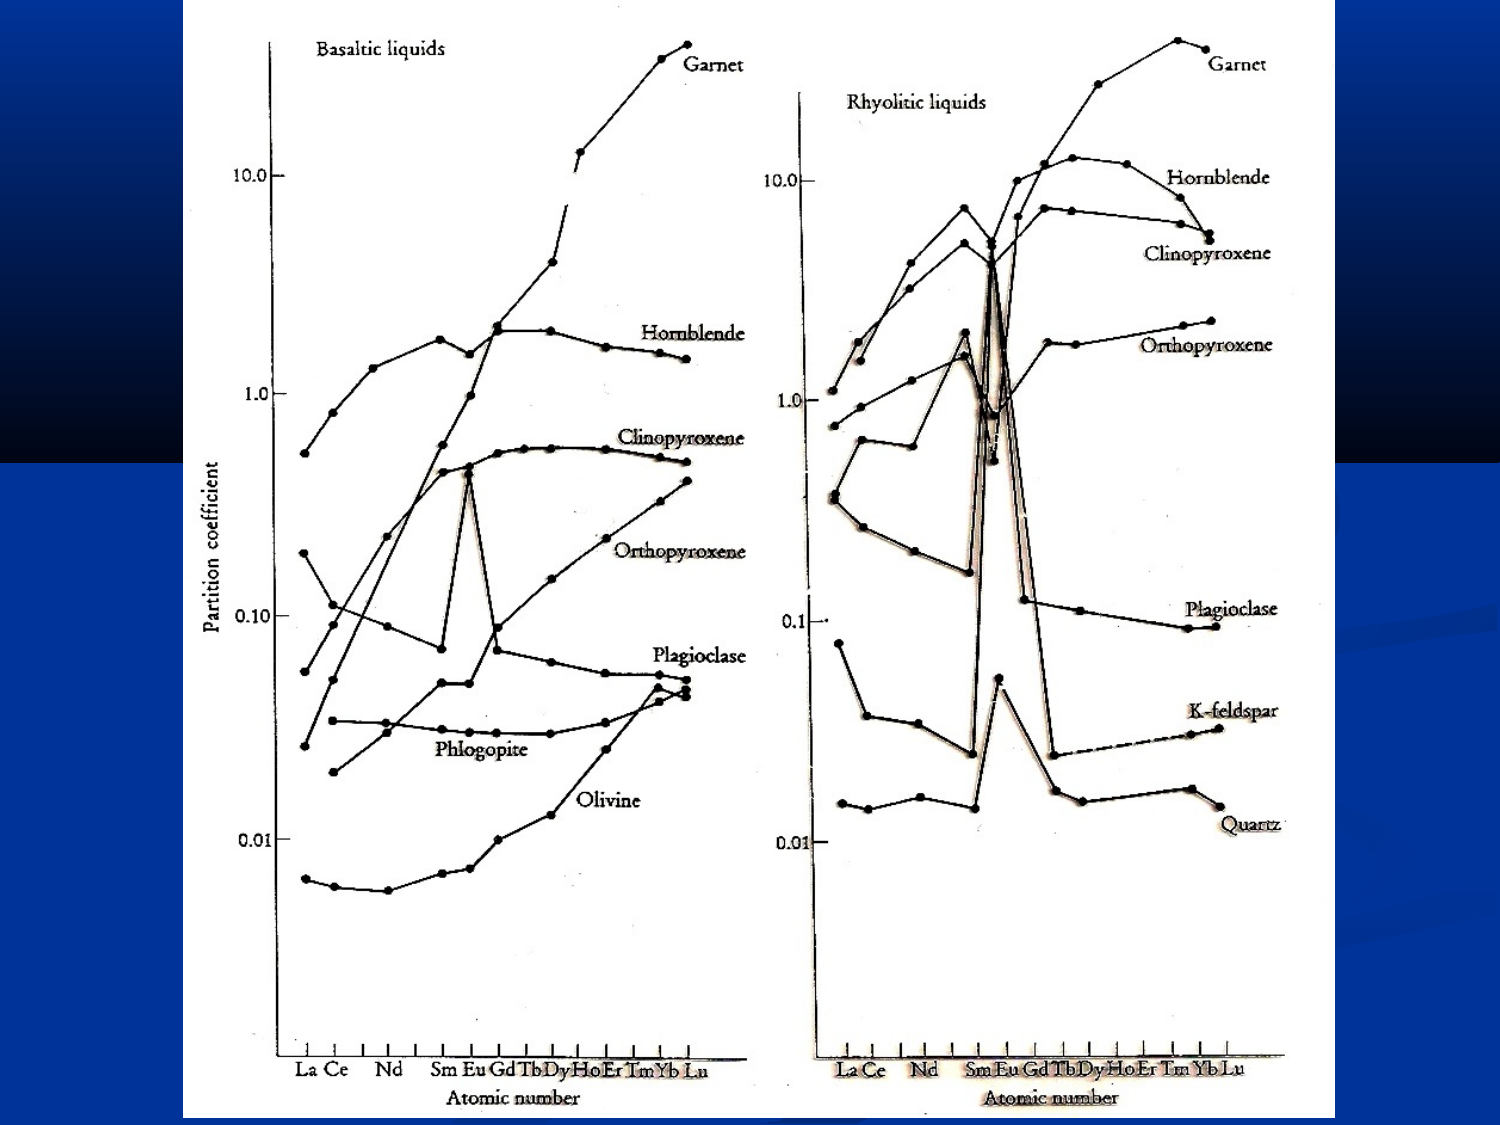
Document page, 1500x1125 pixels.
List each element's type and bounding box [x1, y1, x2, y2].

picture [183, 0, 1335, 1118]
